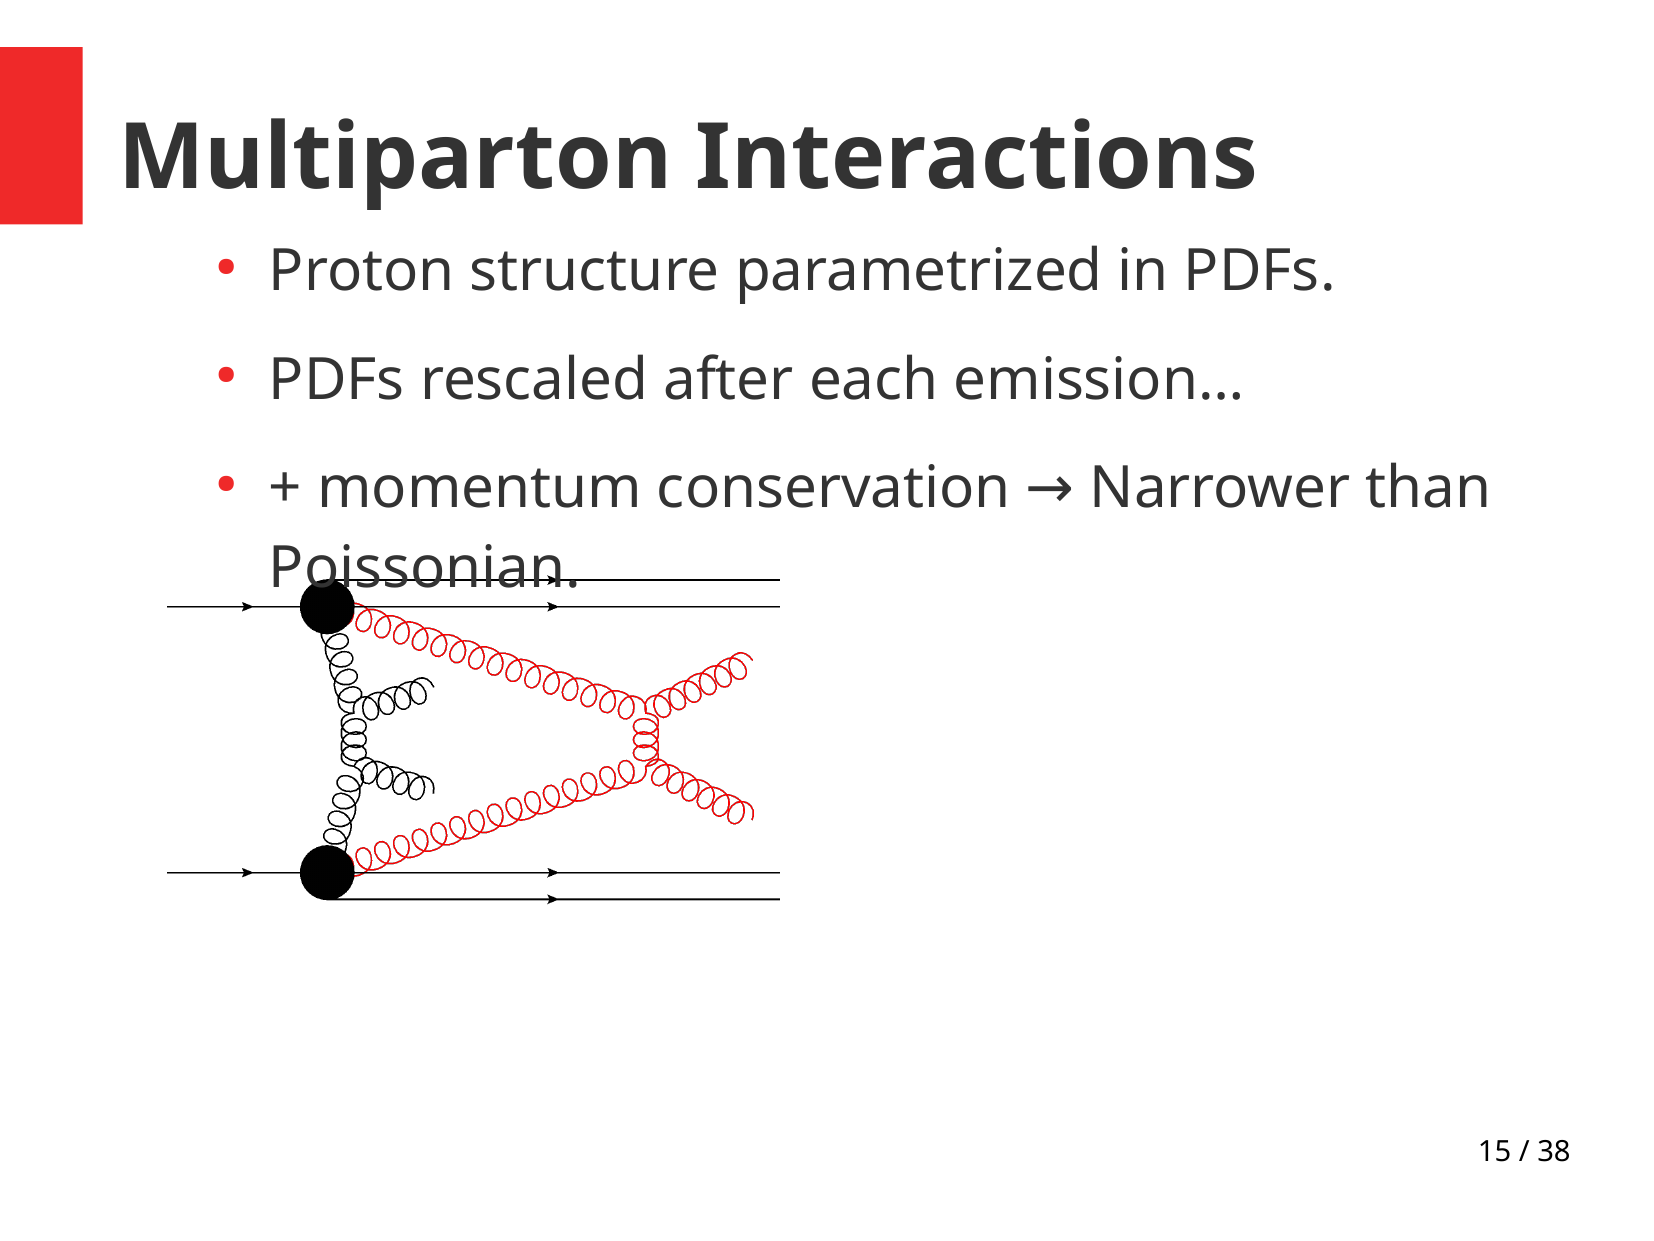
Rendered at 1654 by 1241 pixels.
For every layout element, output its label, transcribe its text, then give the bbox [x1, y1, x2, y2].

title Multiparton Interactions [118, 49, 1571, 257]
picture [504, 575, 519, 583]
picture [313, 575, 330, 583]
picture [166, 575, 782, 906]
list Proton structure parametrized in PDFs. PDFs rescaled after each emission… + momentum conservation → Narrower than Poissonian. [198, 228, 1616, 424]
picture [419, 575, 436, 583]
